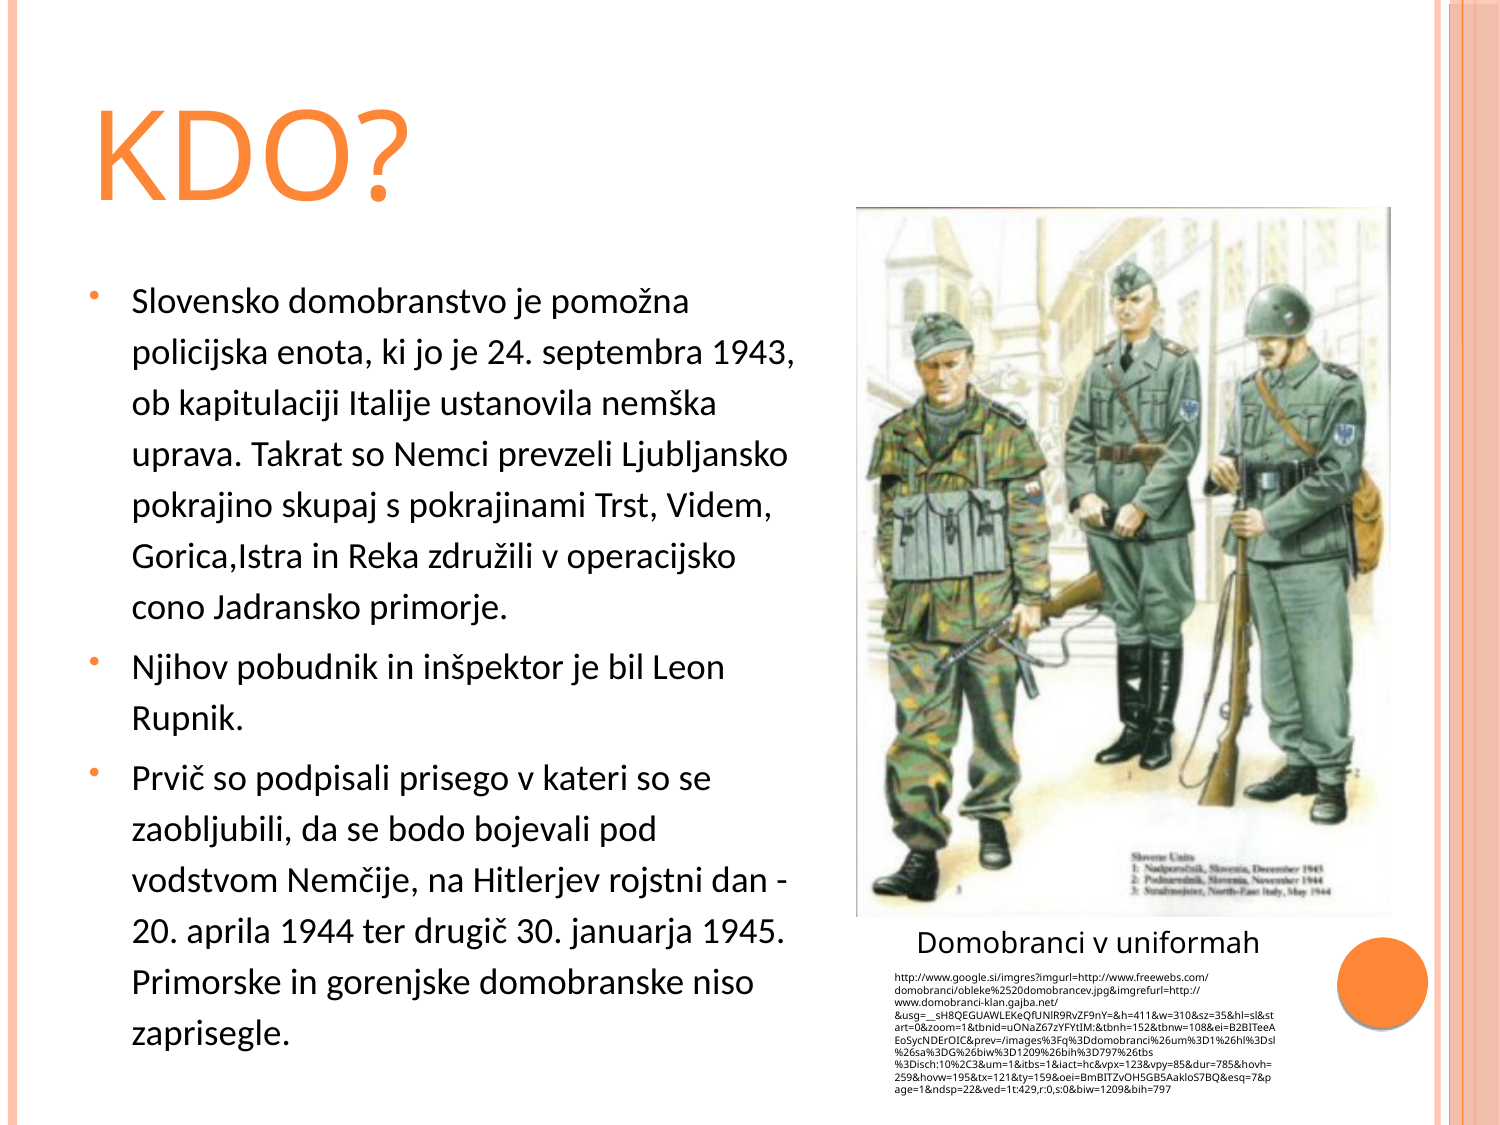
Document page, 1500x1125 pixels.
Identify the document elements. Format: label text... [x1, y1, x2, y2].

title KDO? [75, 45, 1300, 233]
list Slovensko domobranstvo je pomožna policijska enota, ki jo je 24. septembra 1943, ob kapitulaciji Italije ustanovila nemška uprava. Takrat so Nemci prevzeli Ljubljansko pokrajino skupaj s pokrajinami Trst, Videm, Gorica,Istra in Reka združili v operacijsko cono Jadransko primorje. Njihov pobudnik in inšpektor je bil Leon Rupnik. Prvič so podpisali prisego v kateri so se zaobljubili, da se bodo bojevali pod vodstvom Nemčije, na Hitlerjev rojstni dan - 20. aprila 1944 ter drugič 30. januarja 1945. Primorske in gorenjske domobranske niso zaprisegle. [75, 262, 821, 1062]
text_box http://www.google.si/imgres?imgurl=http://www.freewebs.com/domobranci/obleke%2520domobrancev.jpg&imgrefurl=http://www.domobranci-klan.gajba.net/&usg=__sH8QEGUAWLEKeQfUNlR9RvZF9nY=&h=411&w=310&sz=35&hl=sl&start=0&zoom=1&tbnid=uONaZ67zYFYtIM:&tbnh=152&tbnw=108&ei=B2BITeeAEoSycNDErOIC&prev=/images%3Fq%3Ddomobranci%26um%3D1%26hl%3Dsl%26sa%3DG%26biw%3D1209%26bih%3D797%26tbs%3Disch:10%2C3&um=1&itbs=1&iact=hc&vpx=123&vpy=85&dur=785&hovh=259&hovw=195&tx=121&ty=159&oei=BmBITZvOH5GB5AakloS7BQ&esq=7&page=1&ndsp=22&ved=1t:429,r:0,s:0&biw=1209&bih=797 [879, 964, 1294, 1104]
text_box Domobranci v uniformah [901, 916, 1276, 967]
picture [856, 207, 1391, 917]
